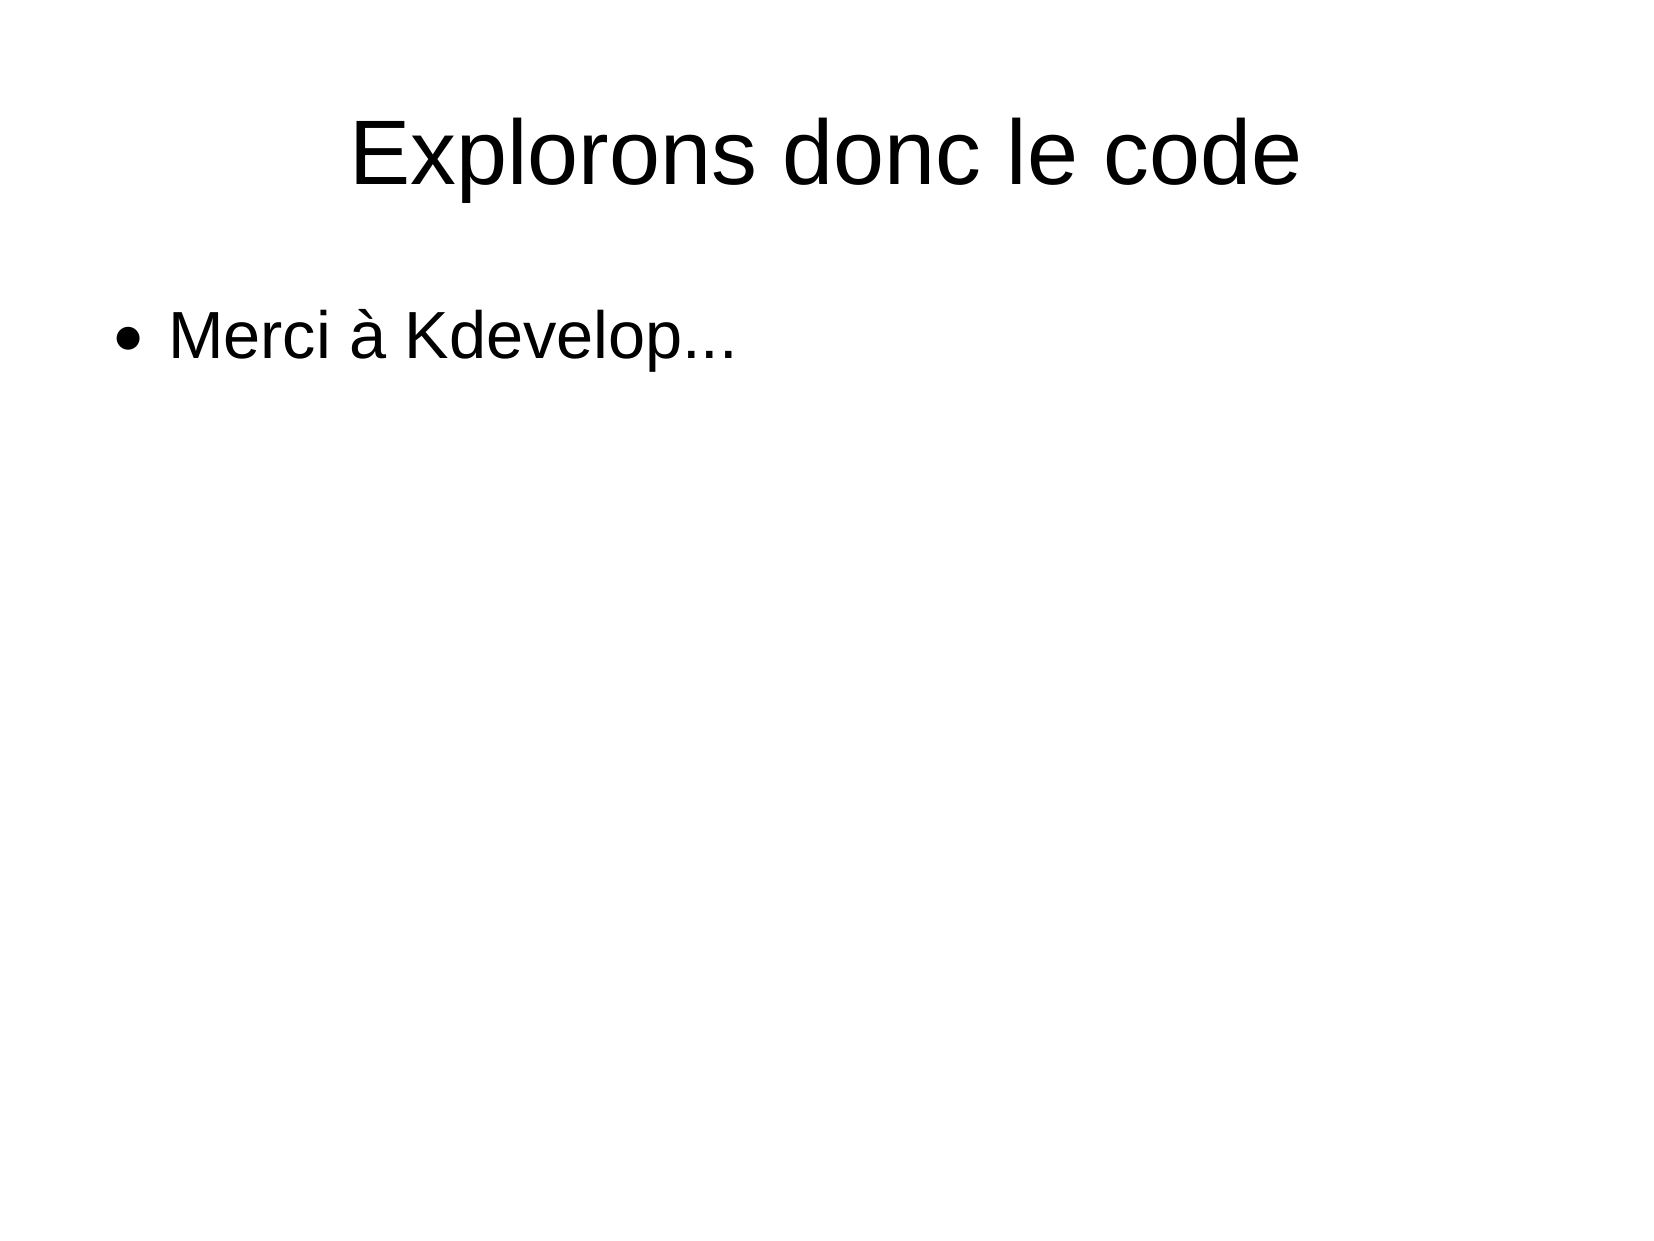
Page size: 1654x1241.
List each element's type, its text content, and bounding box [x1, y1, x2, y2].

text_box Merci à Kdevelop... [82, 290, 1571, 1109]
text_box Explorons donc le code [82, 94, 1571, 212]
